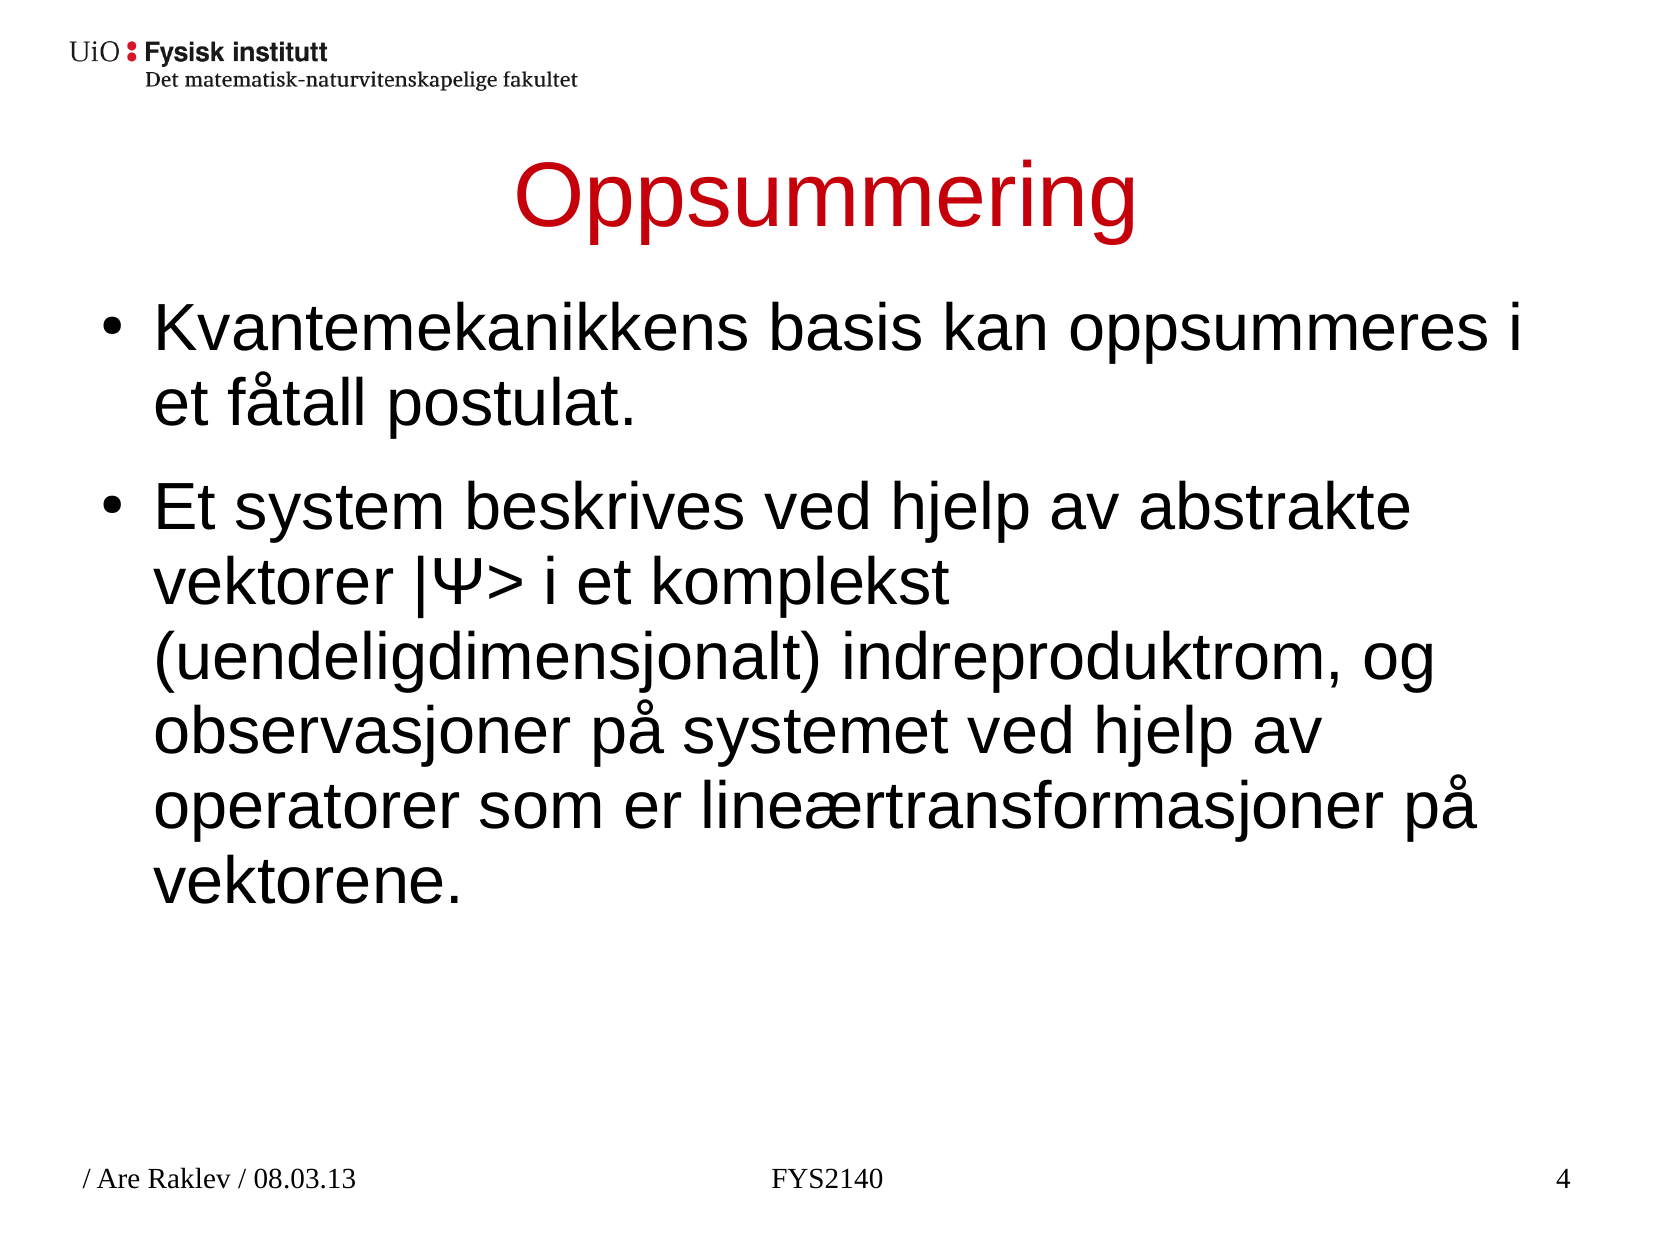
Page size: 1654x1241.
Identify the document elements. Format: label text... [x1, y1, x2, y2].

list Kvantemekanikkens basis kan oppsummeres i et fåtall postulat. Et system beskrives ved hjelp av abstrakte vektorer |Ψ> i et komplekst (uendeligdimensjonalt) indreproduktrom, og observasjoner på systemet ved hjelp av operatorer som er lineærtransformasjoner på vektorene. [82, 290, 1538, 1094]
title Oppsummering [82, 90, 1571, 298]
picture [68, 37, 581, 93]
